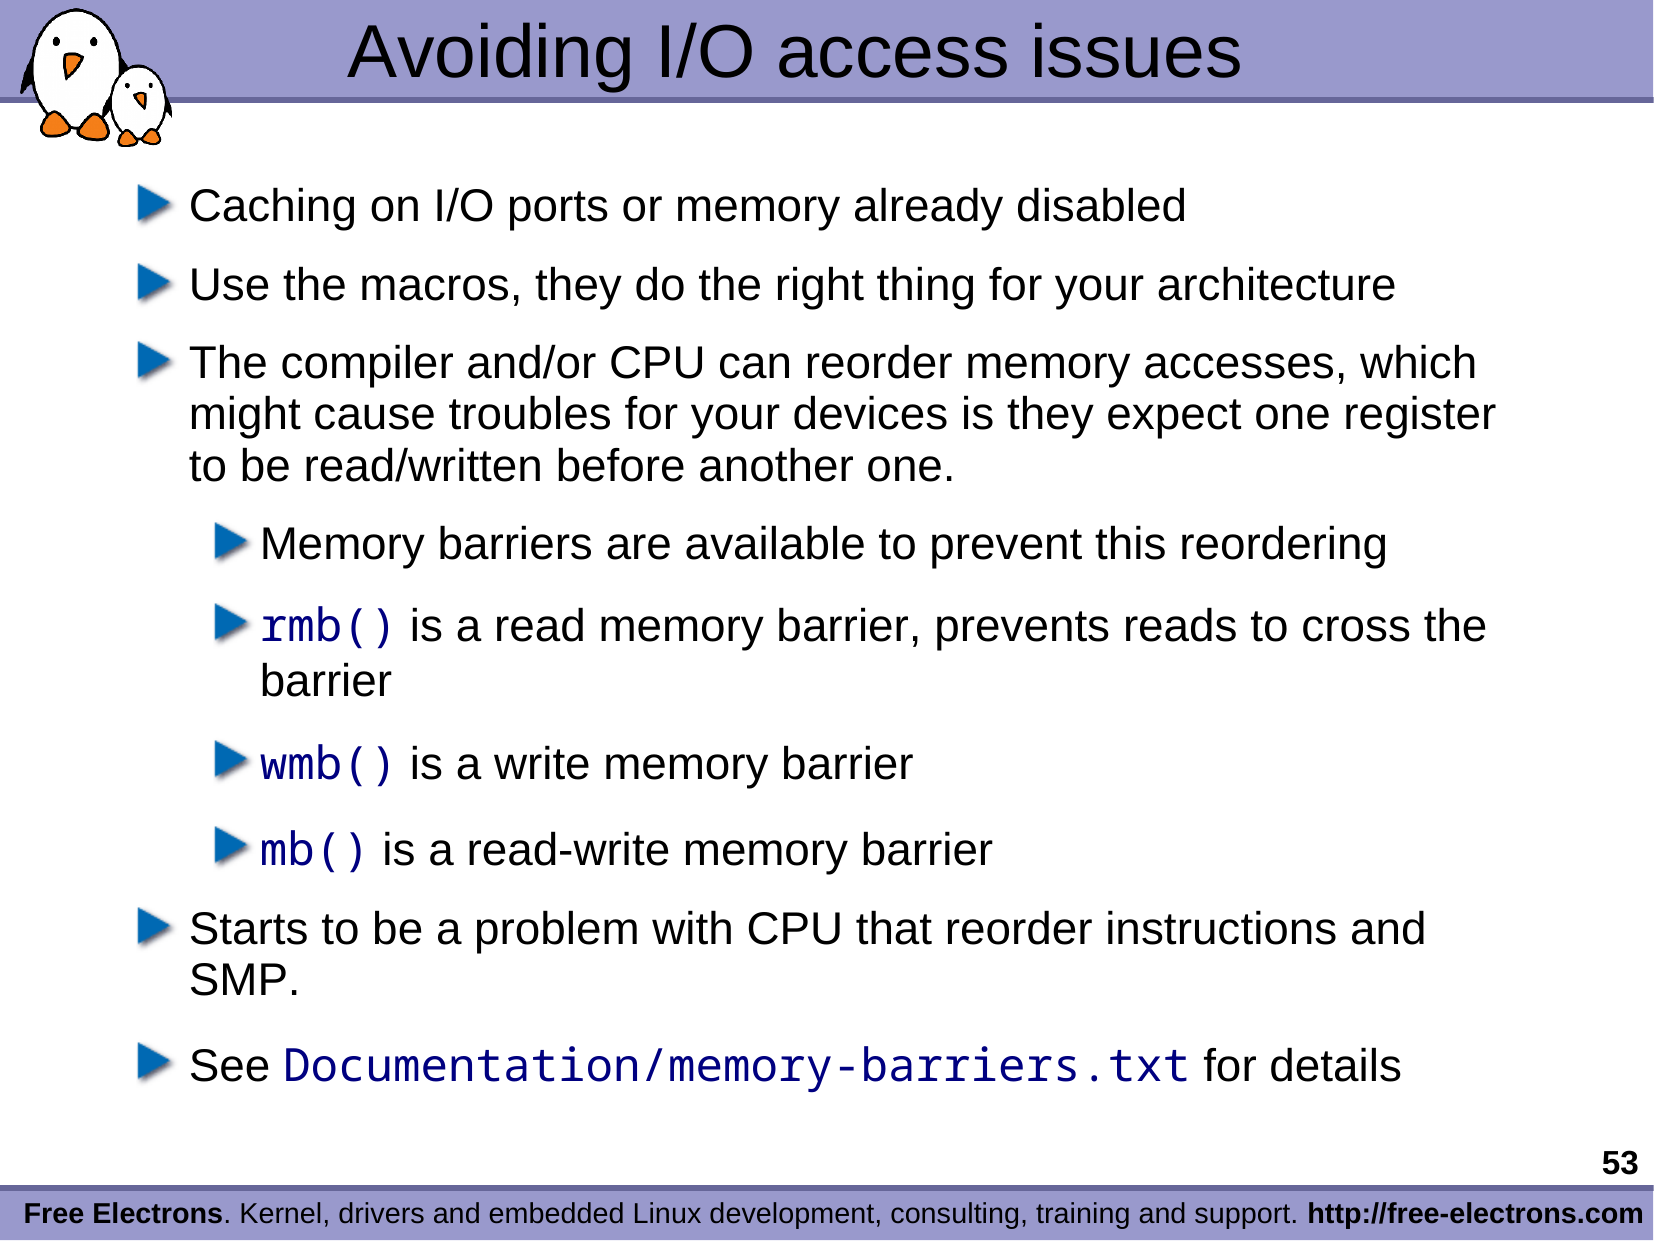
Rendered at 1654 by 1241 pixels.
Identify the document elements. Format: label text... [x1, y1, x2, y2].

picture [20, 8, 172, 147]
text_box [781, 517, 1503, 576]
title Avoiding I/O access issues [60, 0, 1551, 103]
list Caching on I/O ports or memory already disabled Use the macros, they do the right thing for your architecture The compiler and/or CPU can reorder memory accesses, which might cause troubles for your devices is they expect one register to be read/written before another one. Memory barriers are available to prevent this reordering rmb() is a read memory barrier, prevents reads to cross the barrier wmb() is a write memory barrier mb() is a read-write memory barrier Starts to be a problem with CPU that reorder instructions and SMP. See Documentation/memory-barriers.txt for details [117, 180, 1531, 1127]
